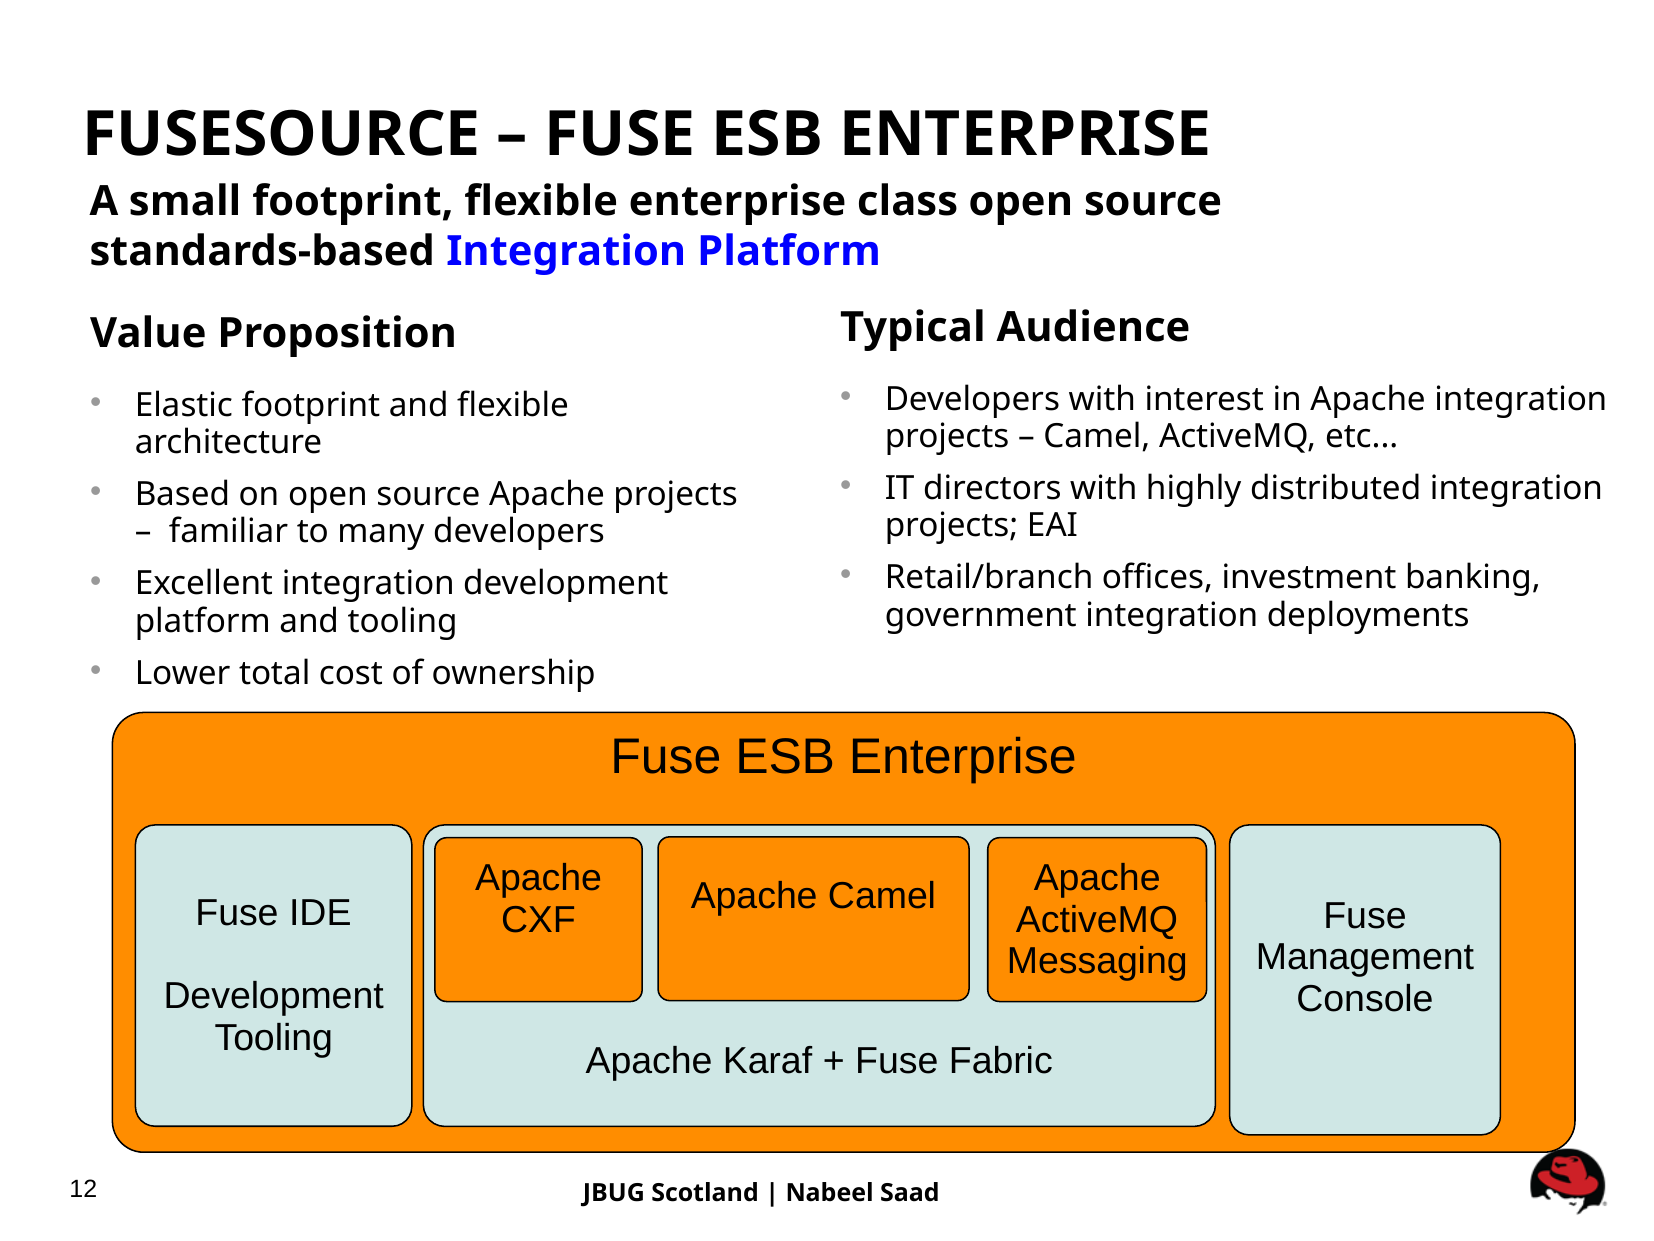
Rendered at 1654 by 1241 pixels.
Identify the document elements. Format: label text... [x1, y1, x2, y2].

list Value Proposition Elastic footprint and flexible architecture Based on open source Apache projects – familiar to many developers Excellent integration development platform and tooling Lower total cost of ownership [74, 307, 750, 692]
text_box Fuse Management Console [1229, 824, 1501, 1135]
text_box Apache Camel [658, 836, 970, 1001]
text_box A small footprint, flexible enterprise class open source standards-based Integration Platform [74, 163, 1463, 263]
title FUSESOURCE – FUSE ESB ENTERPRISE [82, 37, 1571, 226]
text_box Apache CXF [434, 837, 643, 1002]
text_box Fuse IDE Development Tooling [135, 824, 412, 1127]
picture [1529, 1146, 1613, 1224]
list Typical Audience Developers with interest in Apache integration projects – Camel, ActiveMQ, etc... IT directors with highly distributed integration projects; EAI Retail/branch offices, investment banking, government integration deployments [824, 301, 1613, 634]
text_box Fuse ESB Enterprise [112, 712, 1576, 1153]
text_box Apache ActiveMQ Messaging [987, 837, 1207, 1002]
text_box Apache Karaf + Fuse Fabric [423, 824, 1216, 1127]
